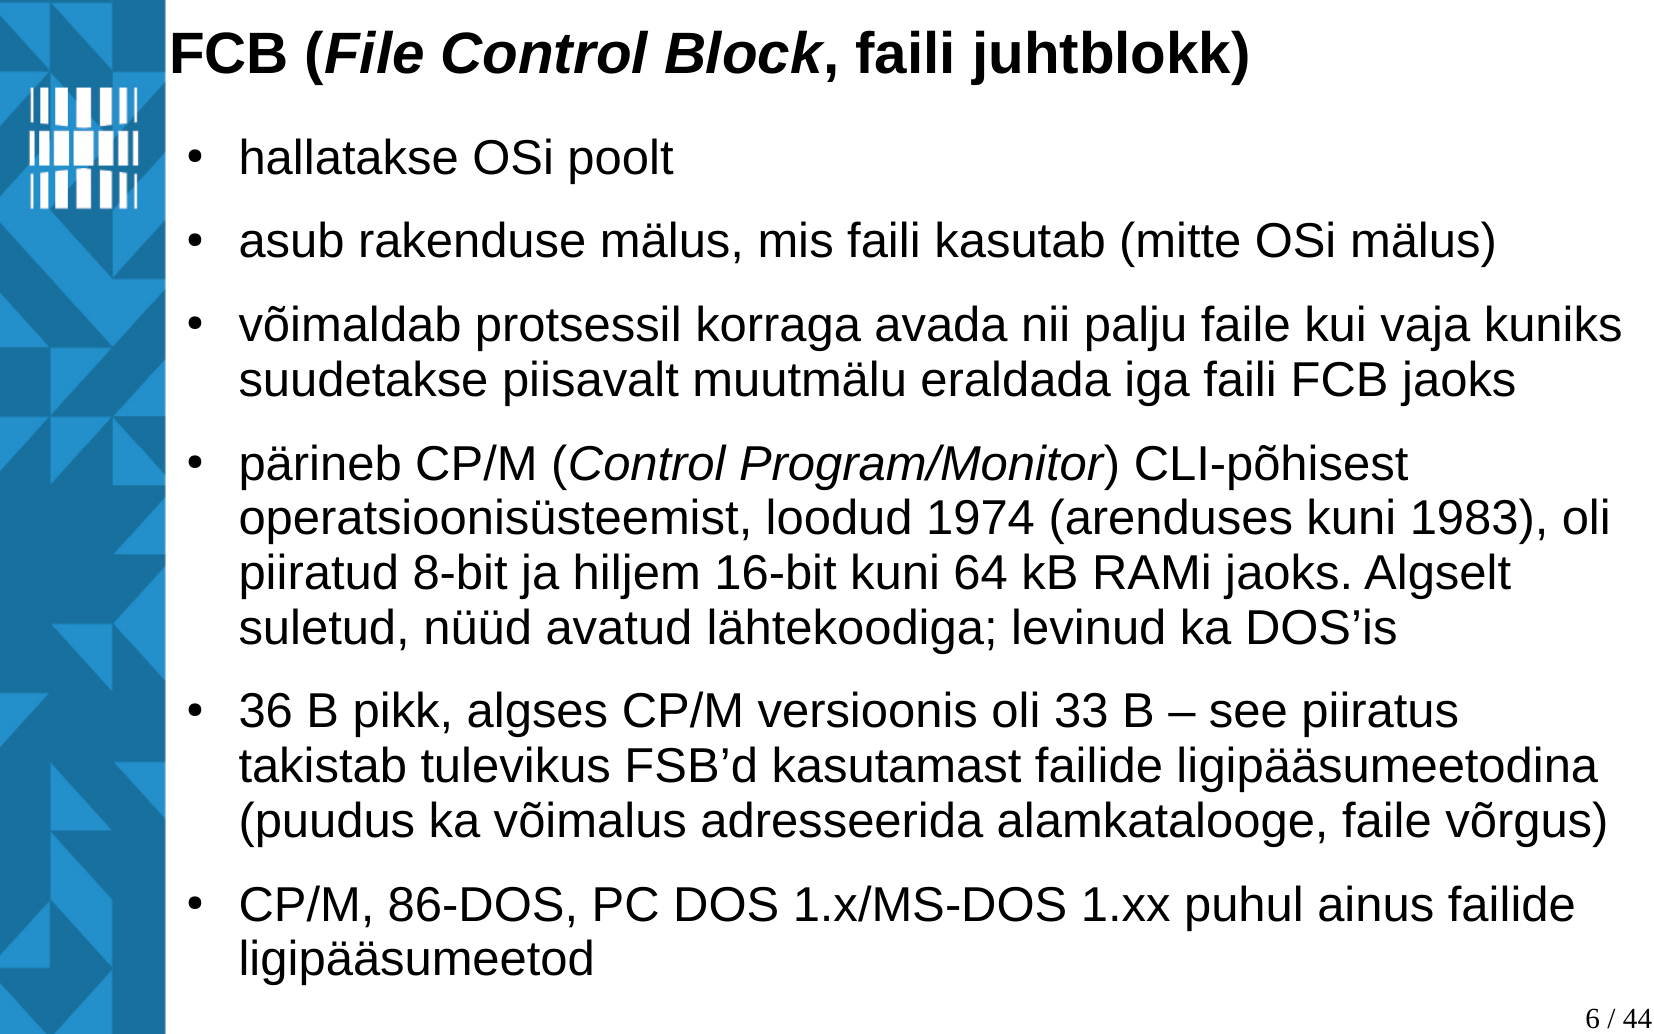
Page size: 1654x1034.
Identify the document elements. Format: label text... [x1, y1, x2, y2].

list hallatakse OSi poolt asub rakenduse mälus, mis faili kasutab (mitte OSi mälus) võimaldab protsessil korraga avada nii palju faile kui vaja kuniks suudetakse piisavalt muutmälu eraldada iga faili FCB jaoks pärineb CP/M (Control Program/Monitor) CLI-põhisest operatsioonisüsteemist, loodud 1974 (arenduses kuni 1983), oli piiratud 8-bit ja hiljem 16-bit kuni 64 kB RAMi jaoks. Algselt suletud, nüüd avatud lähtekoodiga; levinud ka DOS’is 36 B pikk, algses CP/M versioonis oli 33 B – see piiratus takistab tulevikus FSB’d kasutamast failide ligipääsumeetodina (puudus ka võimalus adresseerida alamkatalooge, faile võrgus) CP/M, 86-DOS, PC DOS 1.x/MS-DOS 1.xx puhul ainus failide ligipääsumeetod [169, 129, 1630, 997]
title FCB (File Control Block, faili juhtblokk) [169, 11, 1571, 95]
